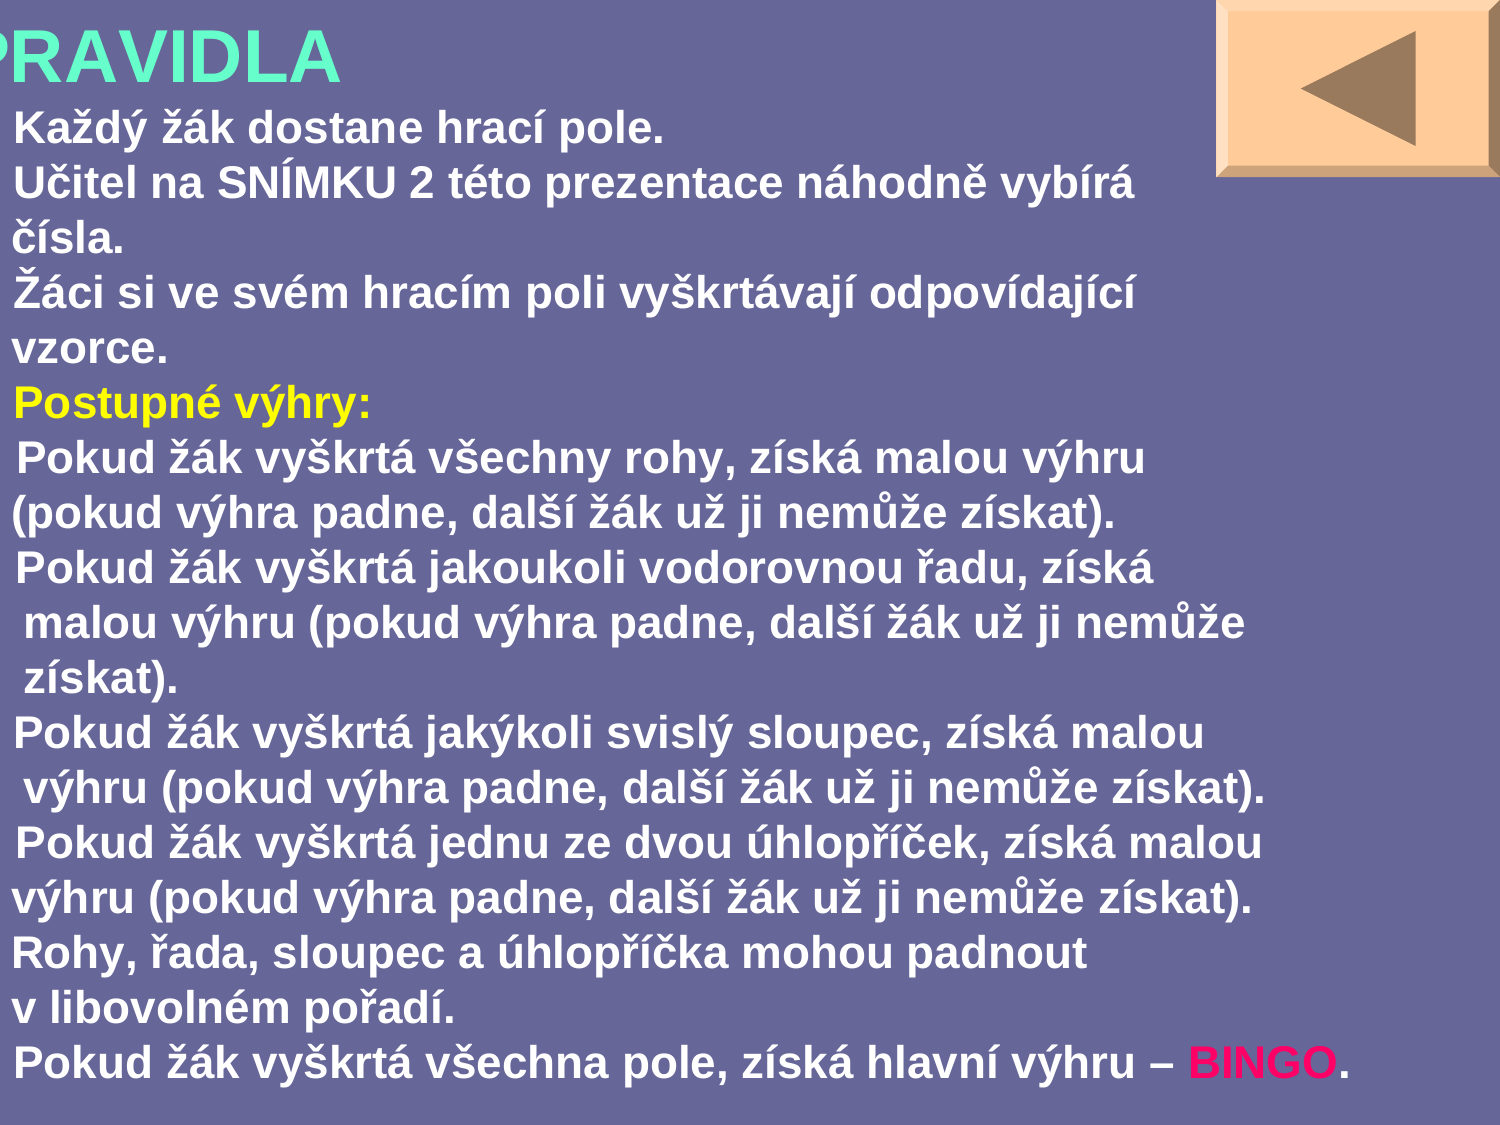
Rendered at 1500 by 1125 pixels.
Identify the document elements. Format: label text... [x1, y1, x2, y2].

text_box [1217, 0, 1500, 178]
text_box PRAVIDLA 1) Každý žák dostane hrací pole. 2) Učitel na SNÍMKU 2 této prezentace náhodně vybírá čísla. 3) Žáci si ve svém hracím poli vyškrtávají odpovídající vzorce. 4) Postupné výhry: Pokud žák vyškrtá všechny rohy, získá malou výhru (pokud výhra padne, další žák už ji nemůže získat). b) Pokud žák vyškrtá jakoukoli vodorovnou řadu, získá malou výhru (pokud výhra padne, další žák už ji nemůže získat). c) Pokud žák vyškrtá jakýkoli svislý sloupec, získá malou výhru (pokud výhra padne, další žák už ji nemůže získat). d) Pokud žák vyškrtá jednu ze dvou úhlopříček, získá malou výhru (pokud výhra padne, další žák už ji nemůže získat). Rohy, řada, sloupec a úhlopříčka mohou padnout v libovolném pořadí. e) Pokud žák vyškrtá všechna pole, získá hlavní výhru – BINGO. [0, 0, 1479, 1096]
